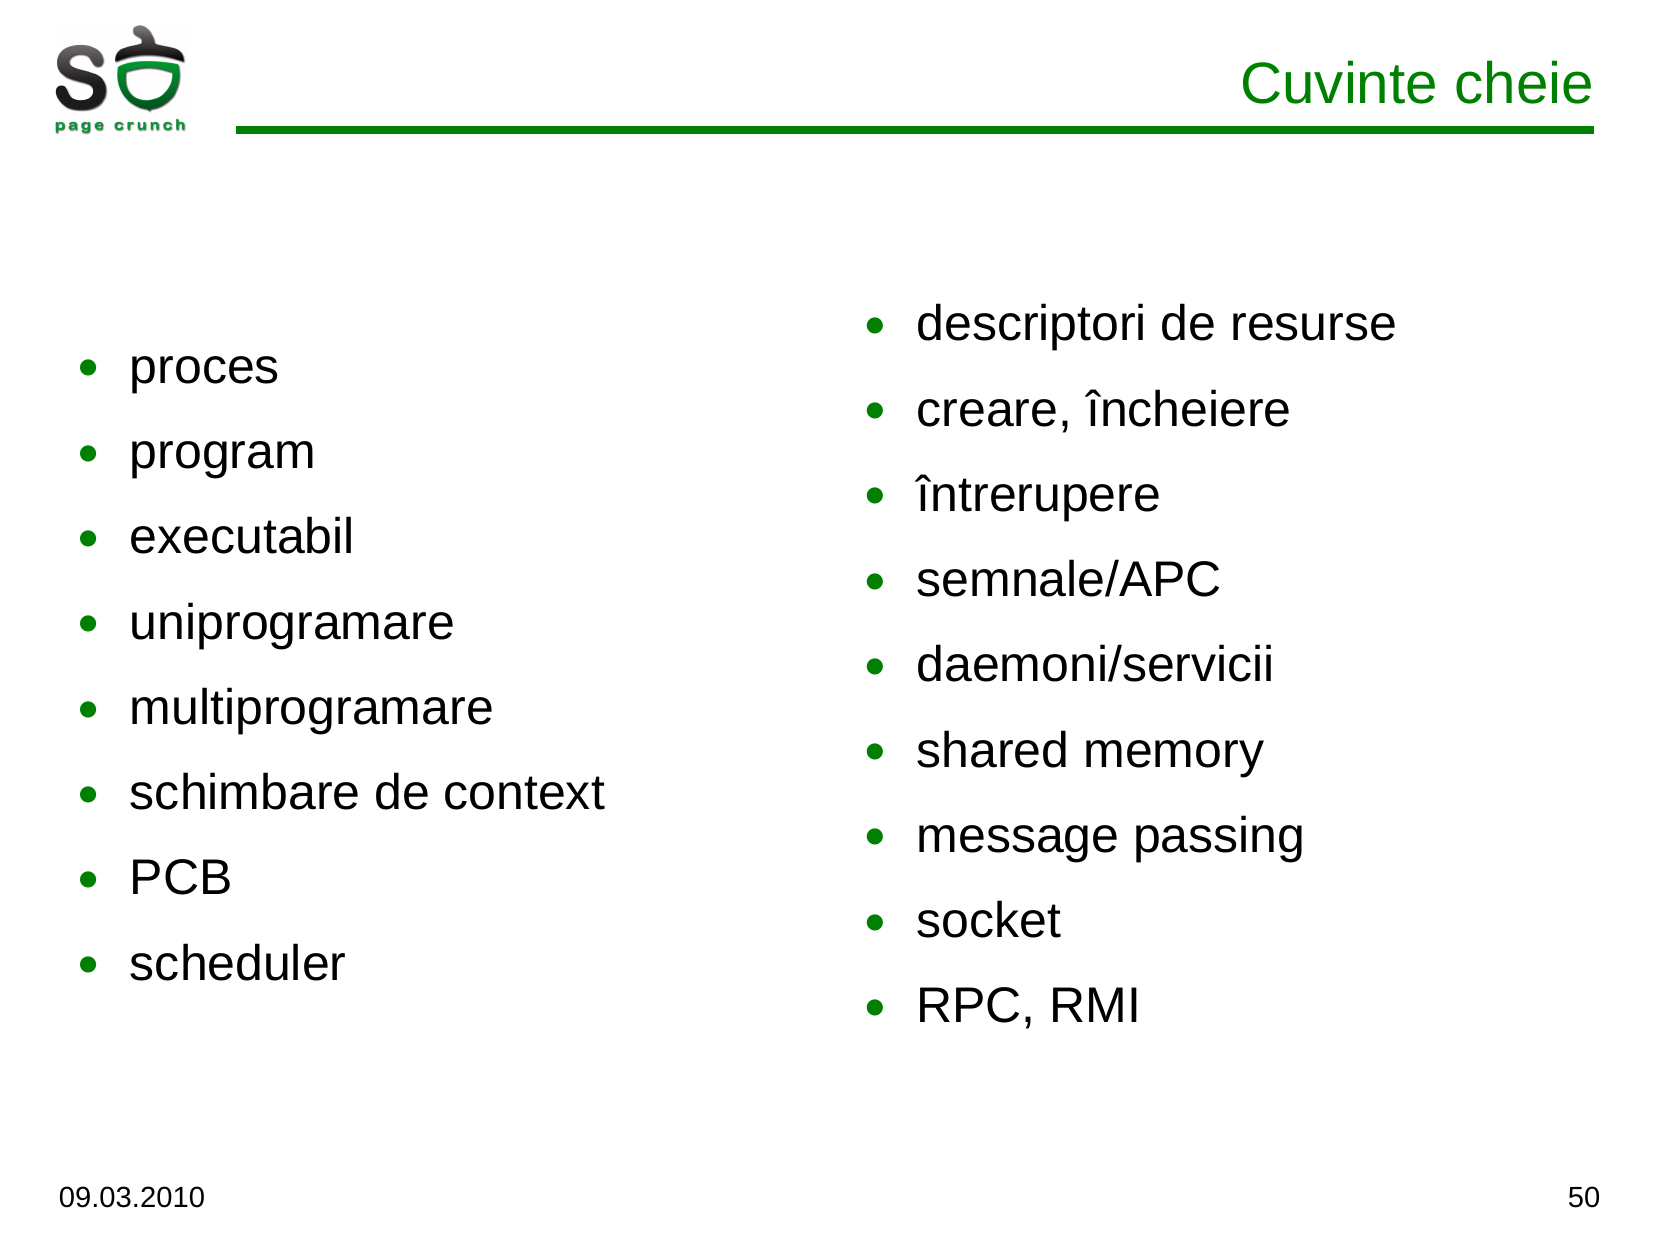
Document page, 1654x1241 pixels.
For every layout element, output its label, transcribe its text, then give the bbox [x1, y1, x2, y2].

list descriptori de resurse creare, încheiere întrerupere semnale/APC daemoni/servicii shared memory message passing socket RPC, RMI [845, 177, 1596, 1152]
title Cuvinte cheie [236, 49, 1595, 119]
picture [53, 23, 188, 136]
list proces program executabil uniprogramare multiprogramare schimbare de context PCB scheduler [59, 177, 809, 1152]
